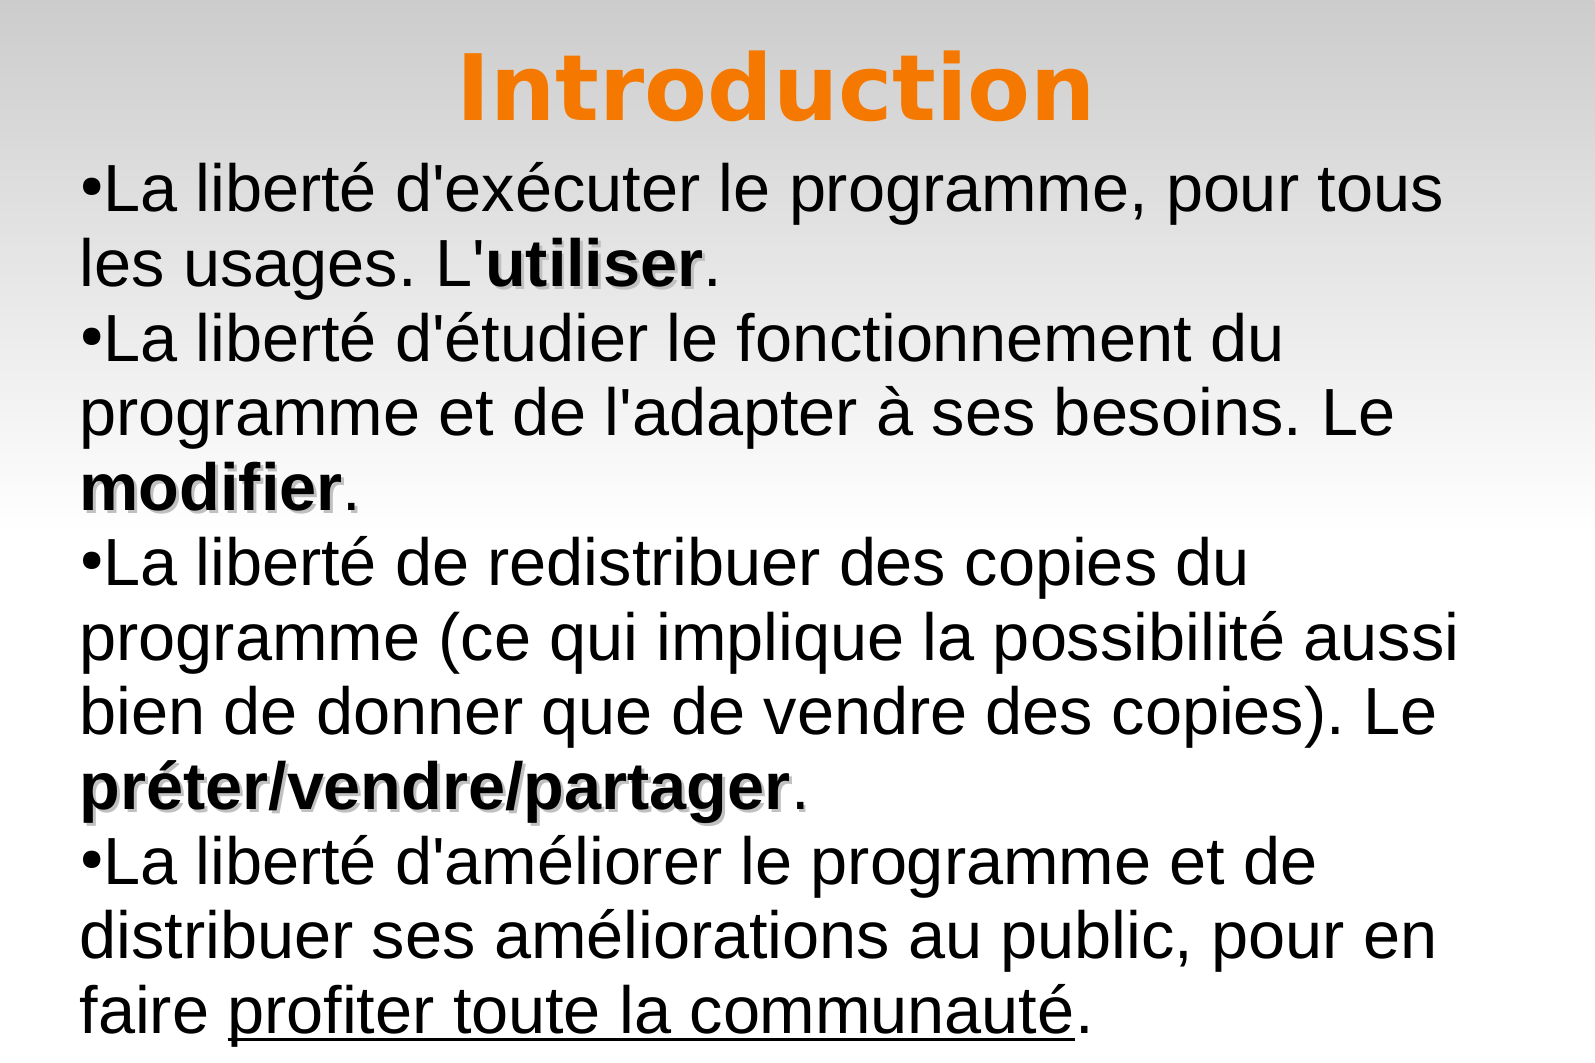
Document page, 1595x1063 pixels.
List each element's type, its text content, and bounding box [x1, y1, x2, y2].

subtitle La liberté d'exécuter le programme, pour tous les usages. L'utiliser. La liberté d'étudier le fonctionnement du programme et de l'adapter à ses besoins. Le modifier. La liberté de redistribuer des copies du programme (ce qui implique la possibilité aussi bien de donner que de vendre des copies). Le préter/vendre/partager. La liberté d'améliorer le programme et de distribuer ses améliorations au public, pour en faire profiter toute la communauté. [79, 150, 1515, 1049]
title Introduction [59, 0, 1495, 178]
